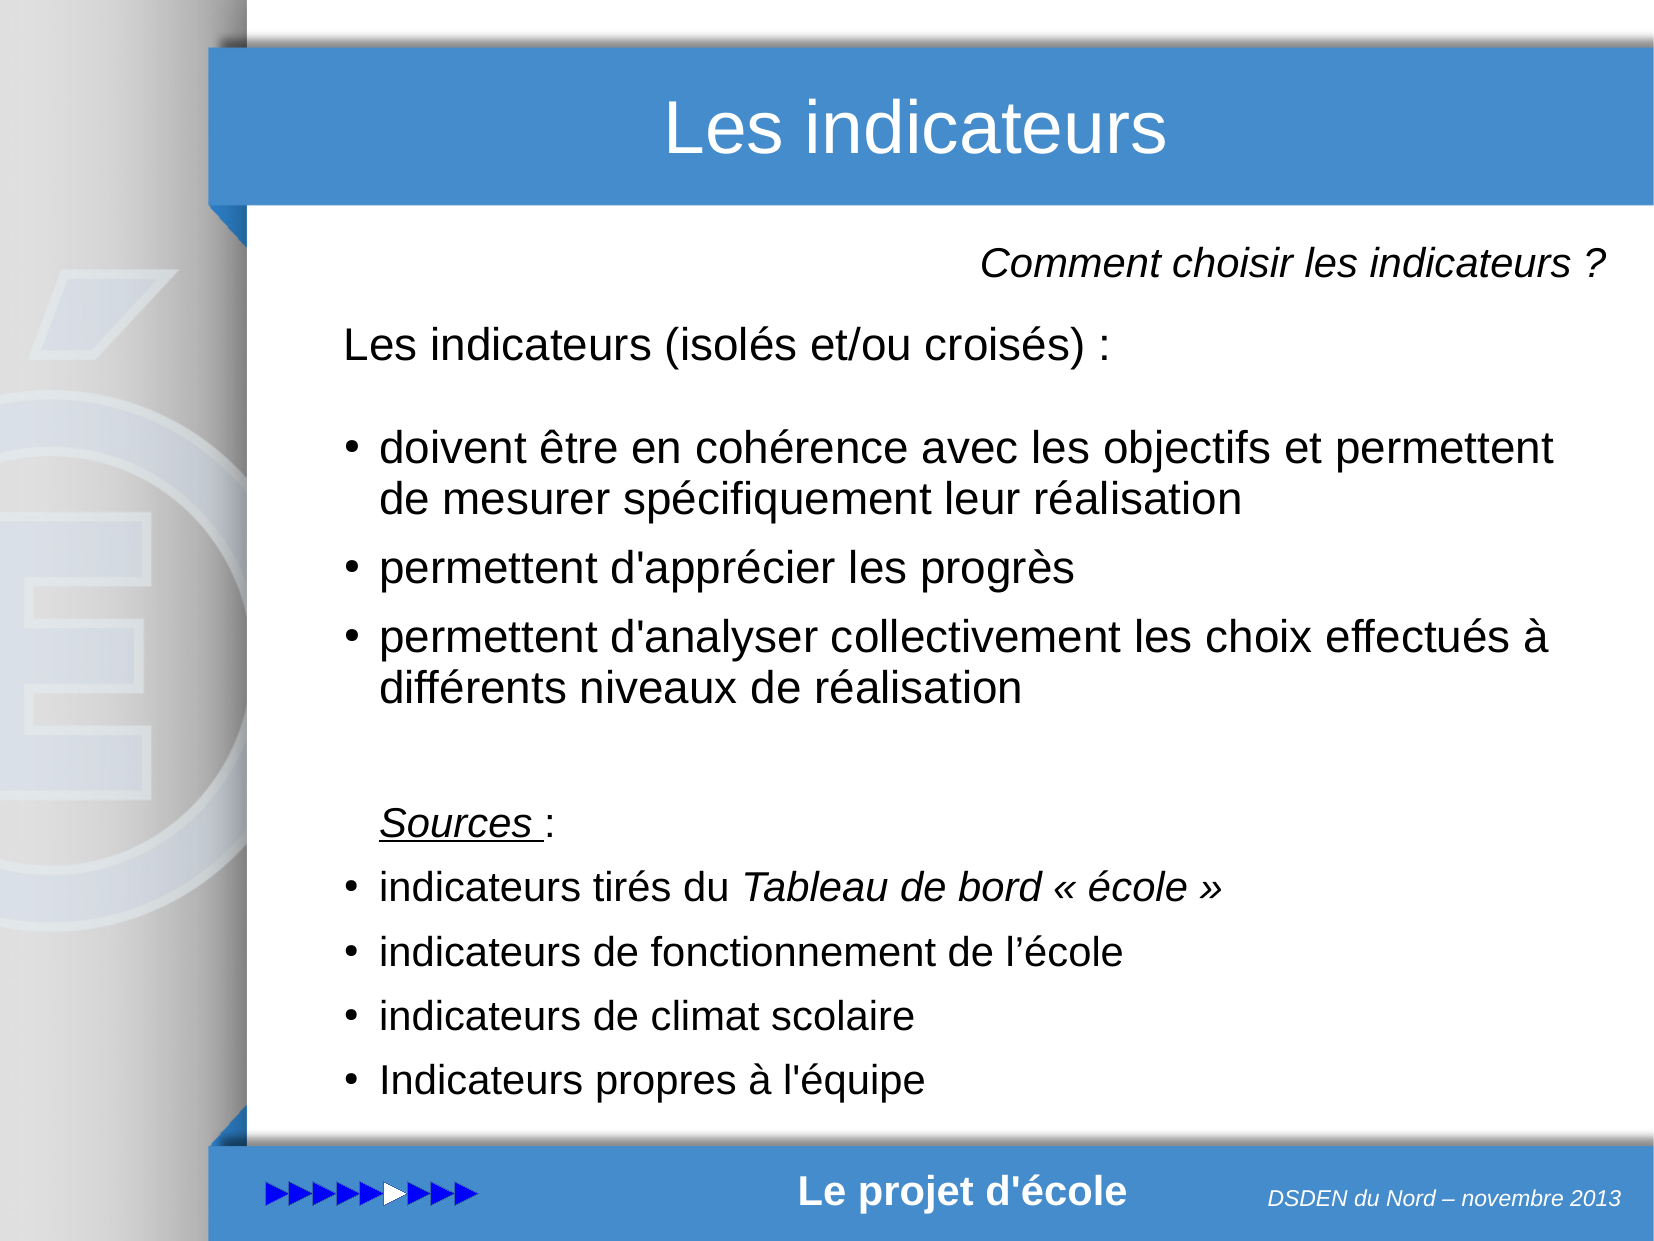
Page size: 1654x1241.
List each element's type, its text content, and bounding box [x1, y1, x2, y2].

text_box [265, 1181, 479, 1206]
text_box DSDEN du Nord – novembre 2013 [1151, 1178, 1637, 1220]
picture [0, 0, 1654, 1241]
text_box Les indicateurs [648, 78, 1350, 178]
text_box Les indicateurs (isolés et/ou croisés) : doivent être en cohérence avec les objectifs et permettent de mesurer spécifiquement leur réalisation permettent d'apprécier les progrès permettent d'analyser collectivement les choix effectués à différents niveaux de réalisation Sources : indicateurs tirés du Tableau de bord « école » indicateurs de fonctionnement de l’école indicateurs de climat scolaire Indicateurs propres à l'équipe [328, 311, 1614, 1111]
text_box Le projet d'école [782, 1160, 1143, 1222]
text_box Comment choisir les indicateurs ? [965, 232, 1622, 294]
